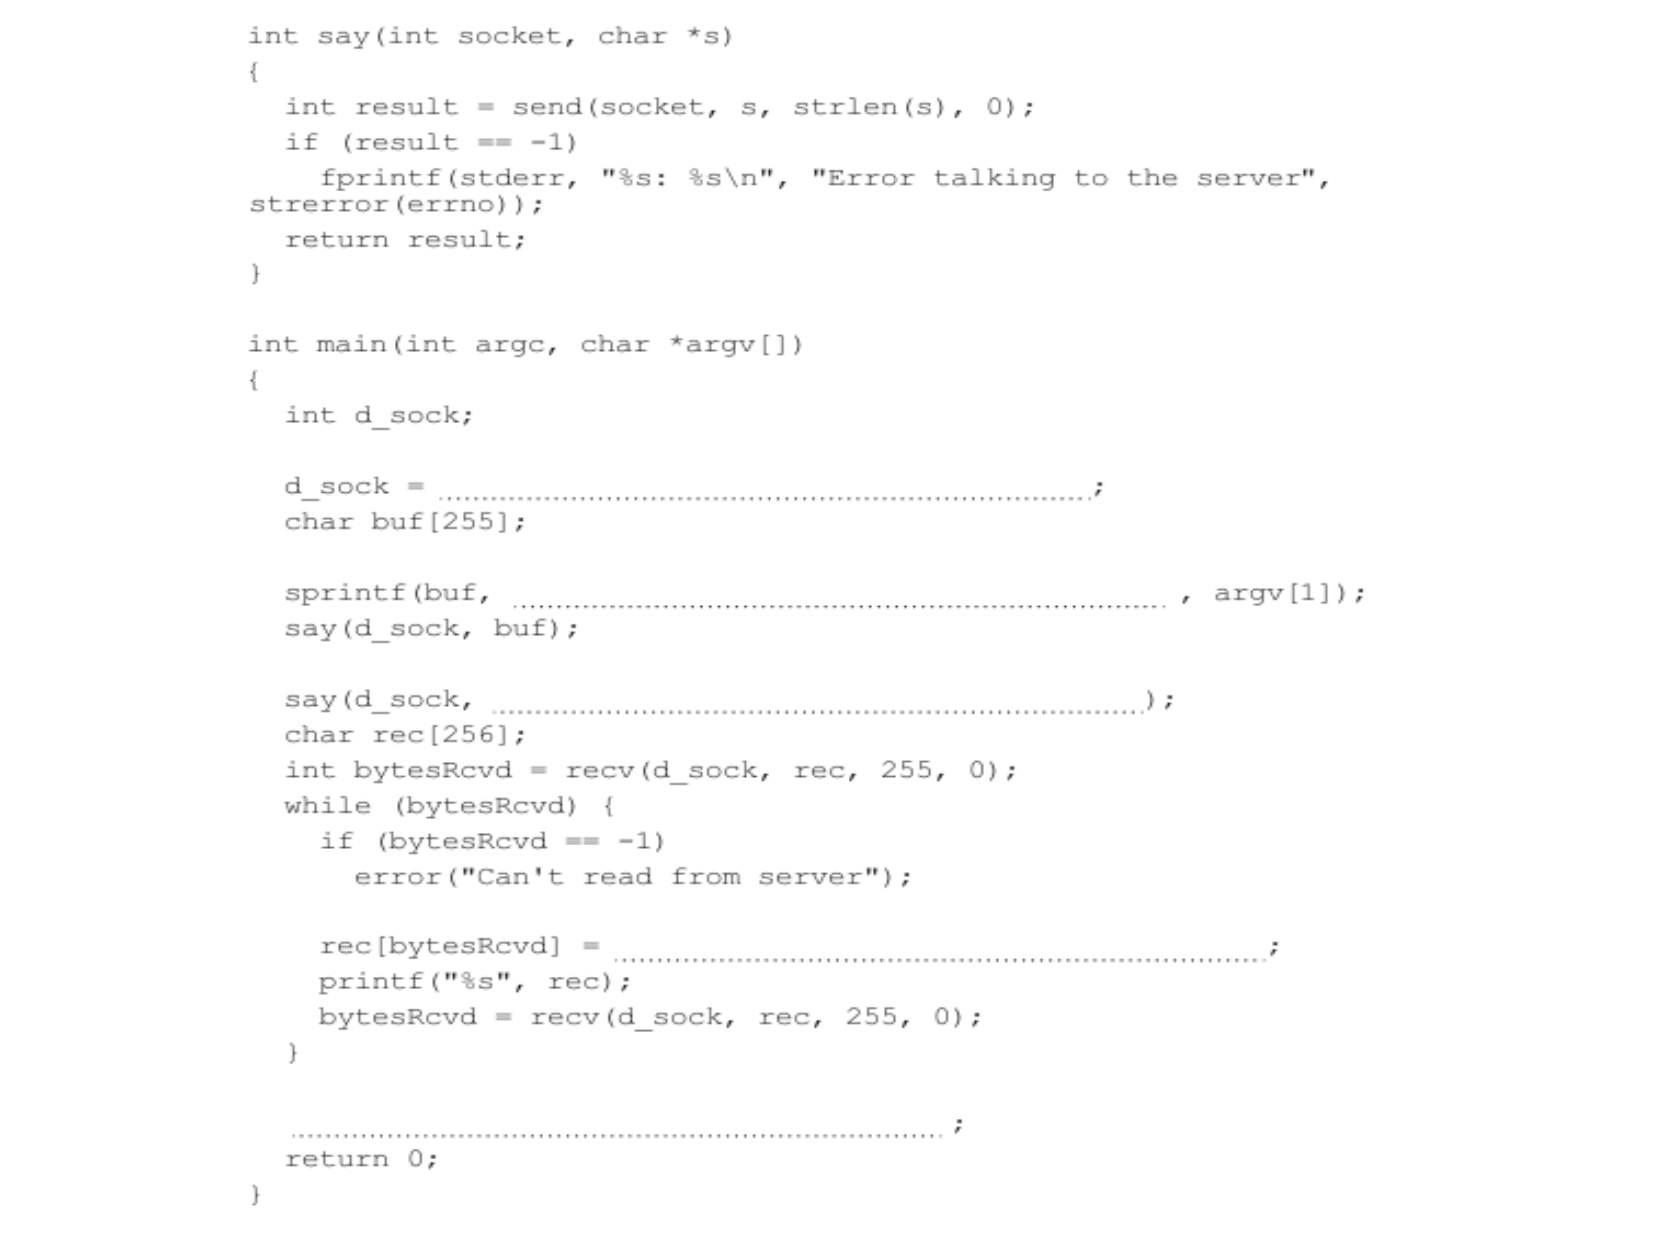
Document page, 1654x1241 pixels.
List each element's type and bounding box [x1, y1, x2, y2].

picture [212, 23, 1418, 1217]
